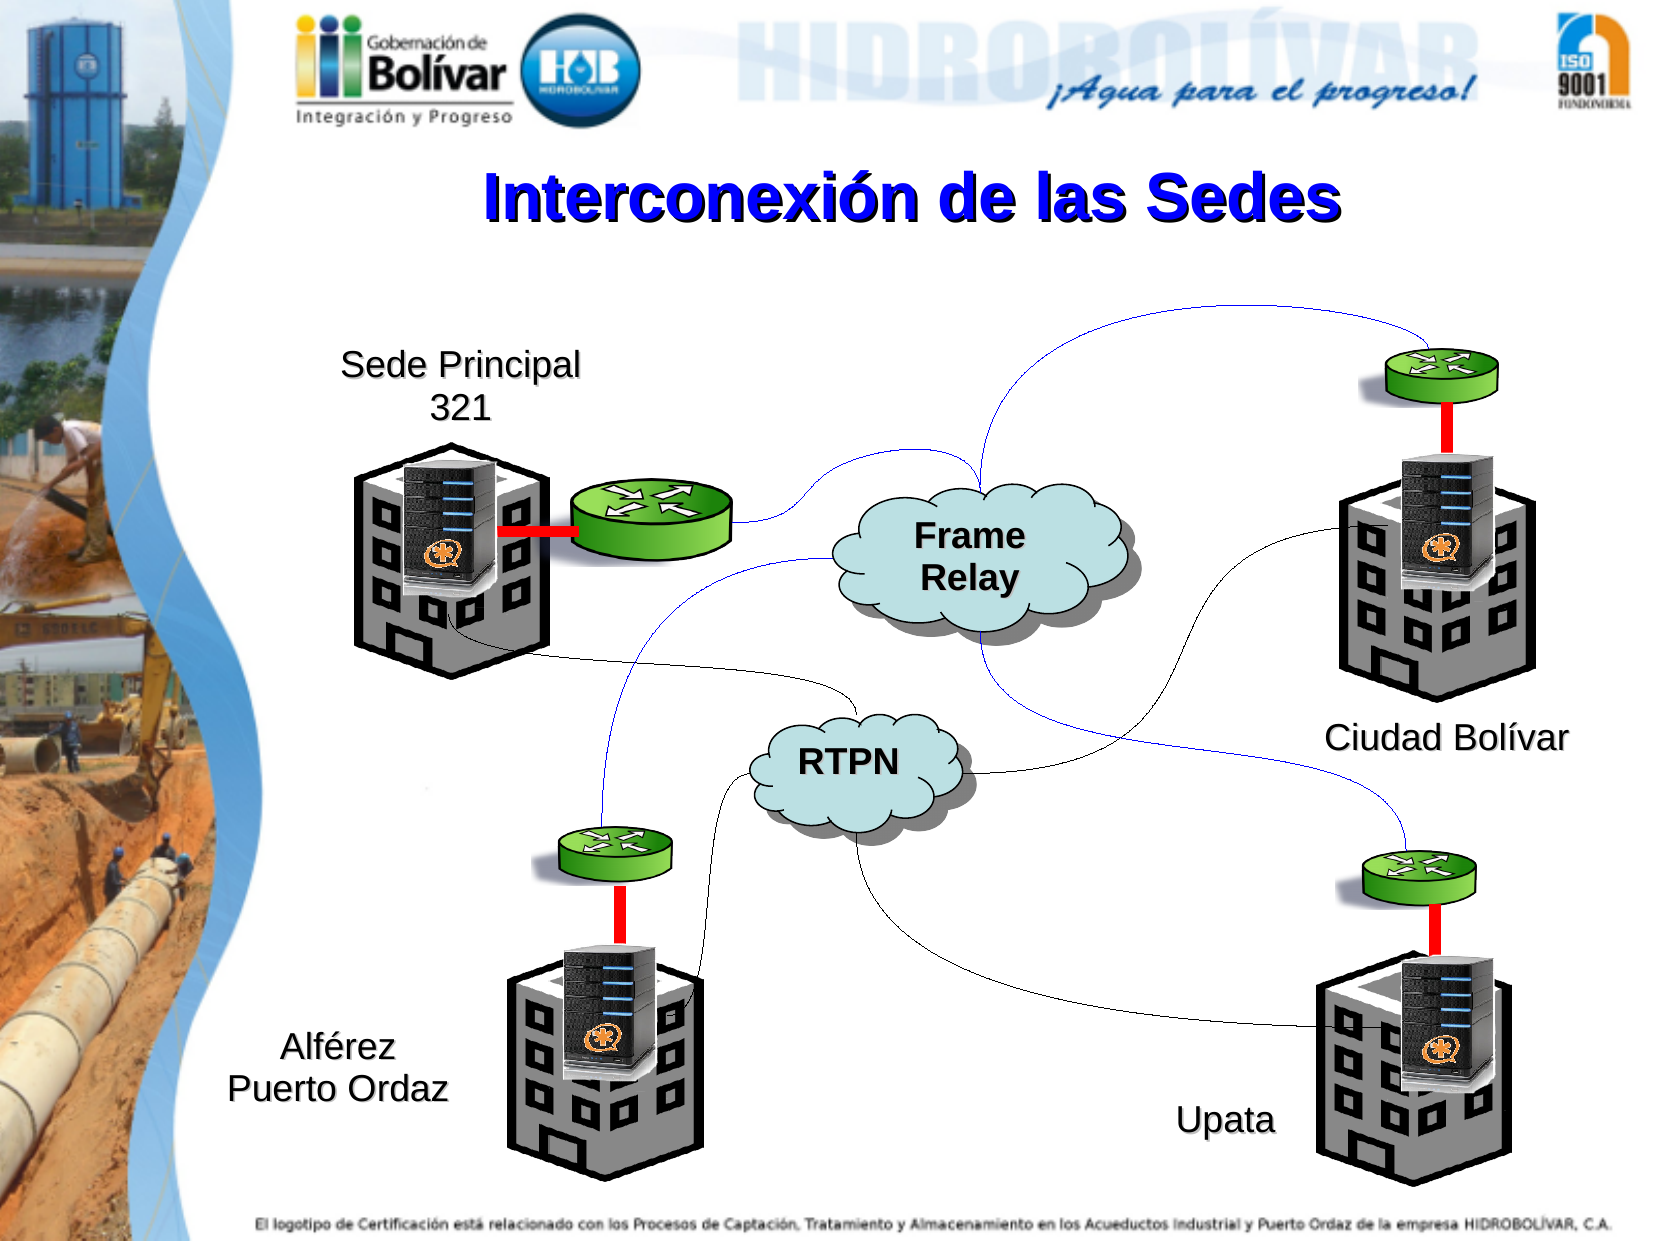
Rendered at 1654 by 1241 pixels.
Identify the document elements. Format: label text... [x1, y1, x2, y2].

text_box Ciudad Bolívar [1299, 708, 1595, 766]
picture [0, 0, 1654, 1241]
text_box Sede Principal 321 [312, 336, 609, 436]
text_box Upata [1128, 1091, 1323, 1149]
text_box Frame Relay [832, 484, 1128, 632]
text_box Alférez Puerto Ordaz [190, 1017, 486, 1117]
title Interconexión de las Sedes [230, 134, 1595, 259]
text_box RTPN [749, 714, 963, 833]
